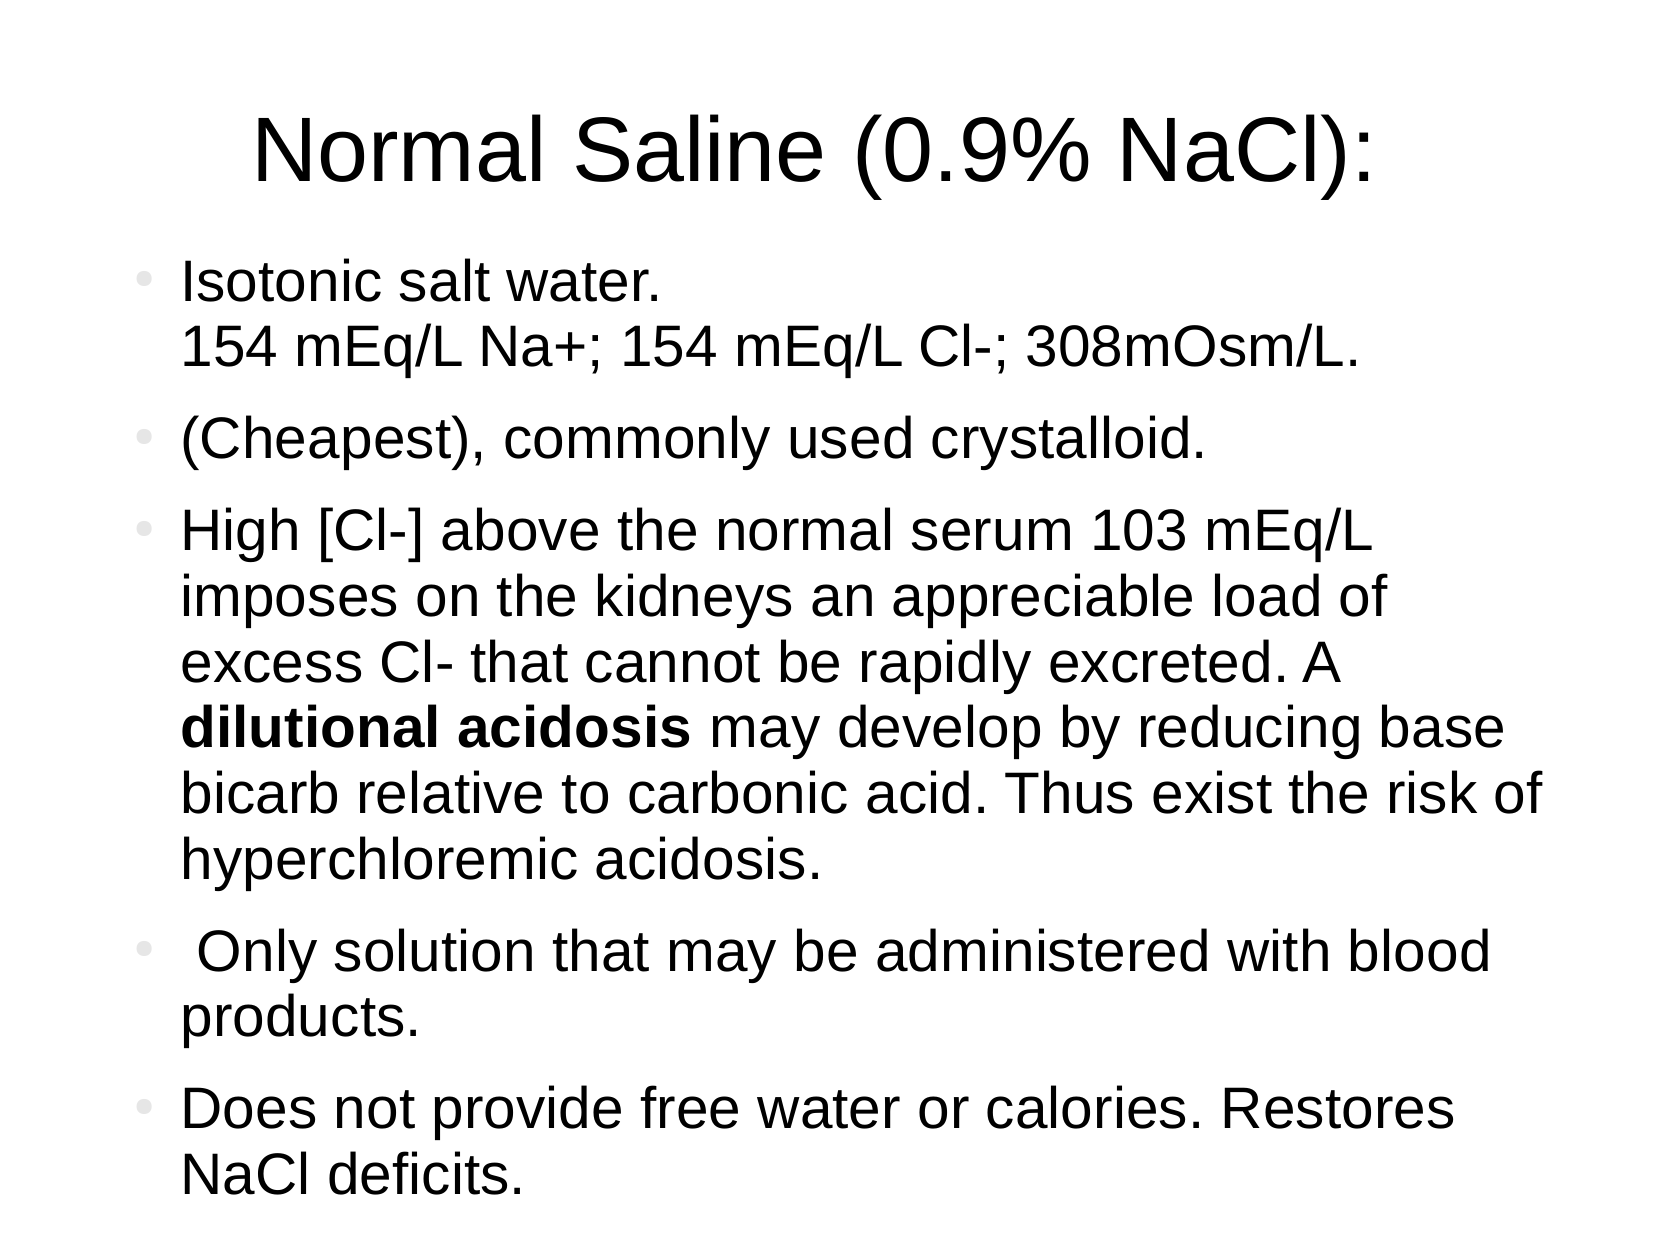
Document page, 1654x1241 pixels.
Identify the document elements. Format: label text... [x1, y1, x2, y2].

list Isotonic salt water. 154 mEq/L Na+; 154 mEq/L Cl-; 308mOsm/L. (Cheapest), commonly used crystalloid. High [Cl-] above the normal serum 103 mEq/L imposes on the kidneys an appreciable load of excess Cl- that cannot be rapidly excreted. A dilutional acidosis may develop by reducing base bicarb relative to carbonic acid. Thus exist the risk of hyperchloremic acidosis. Only solution that may be administered with blood products. Does not provide free water or calories. Restores NaCl deficits. [118, 247, 1558, 1211]
title Normal Saline (0.9% NaCl): [121, 46, 1534, 247]
